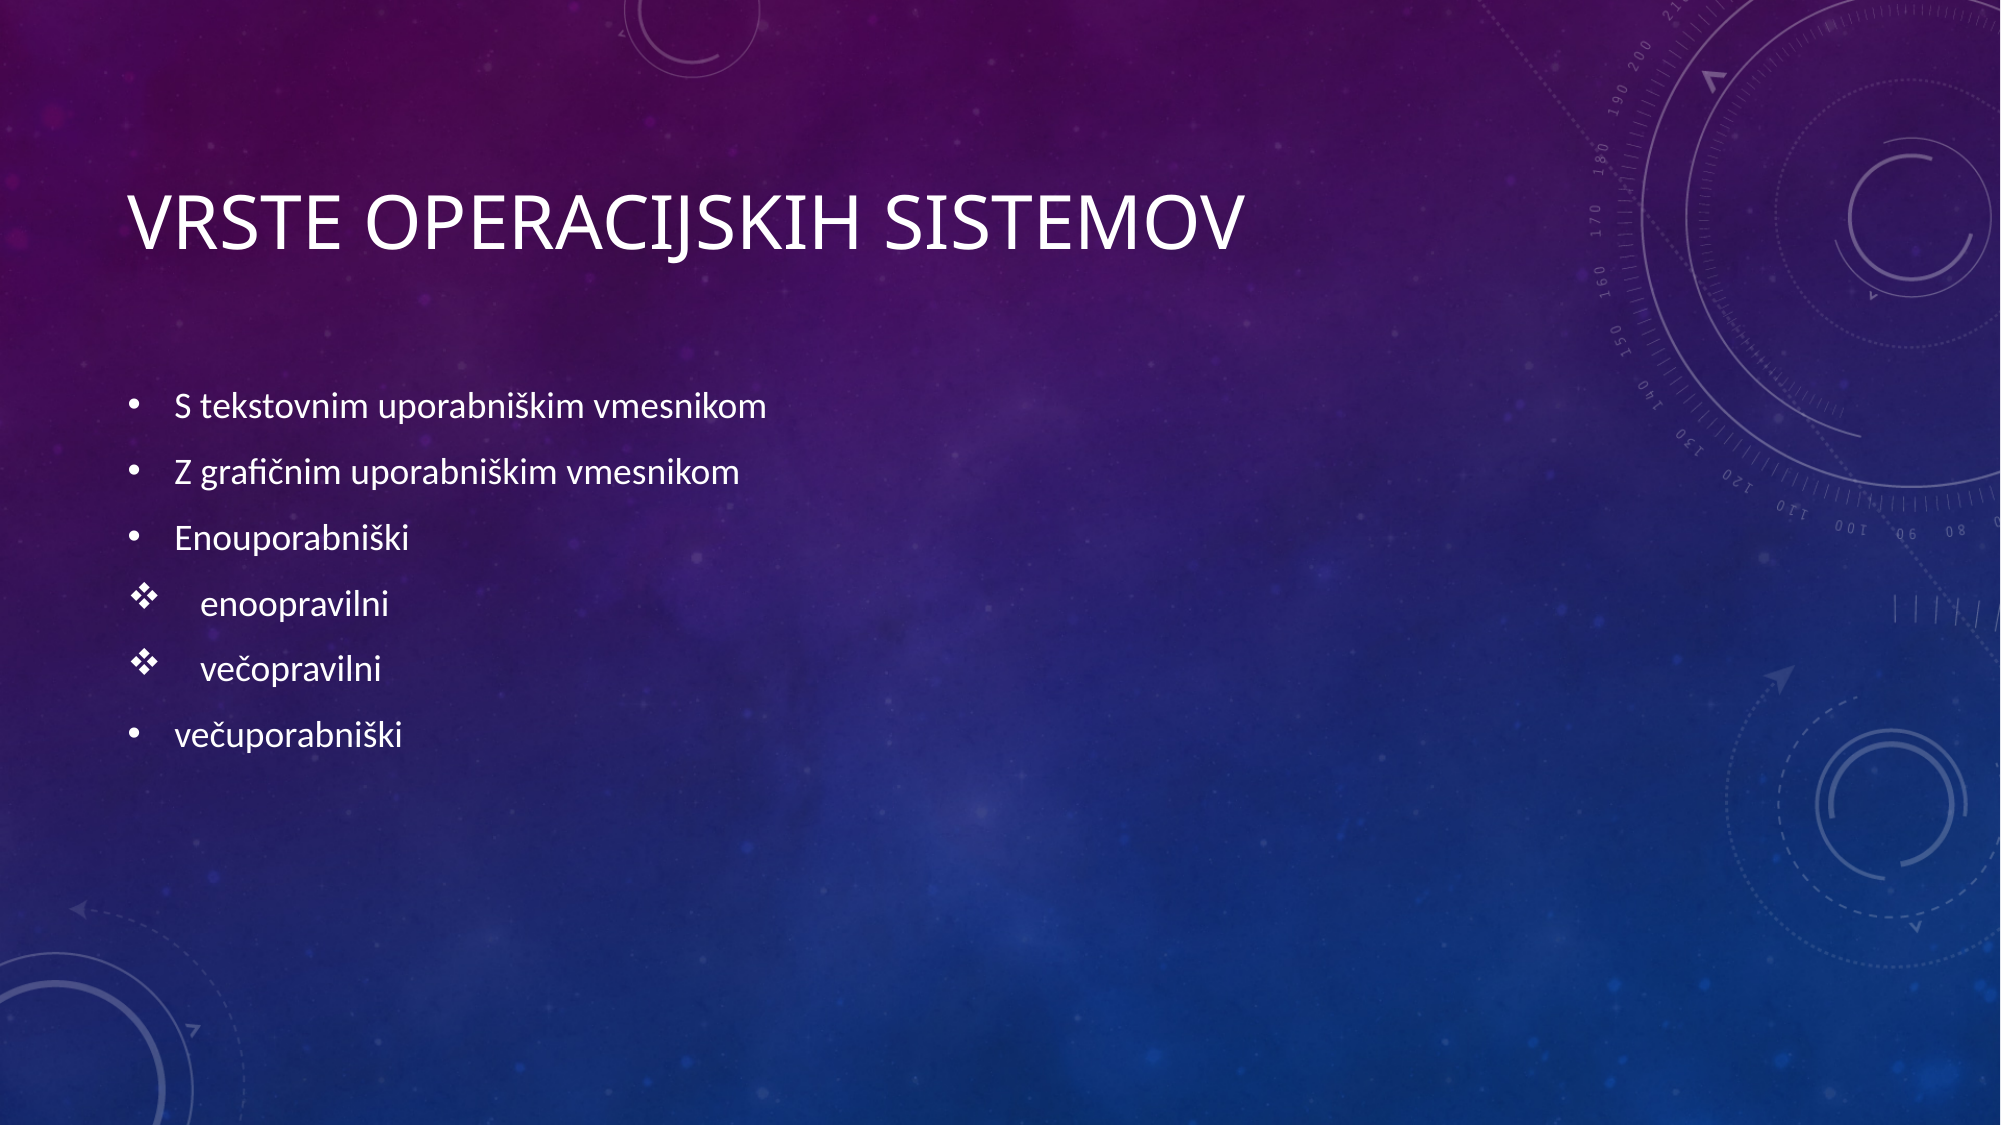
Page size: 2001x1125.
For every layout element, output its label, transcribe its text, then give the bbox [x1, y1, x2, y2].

picture [0, 0, 2001, 1125]
title Vrste operacijskih sistemov [112, 99, 1775, 186]
list S tekstovnim uporabniškim vmesnikom Z grafičnim uporabniškim vmesnikom Enouporabniški enoopravilni večopravilni večuporabniški [112, 186, 1775, 950]
